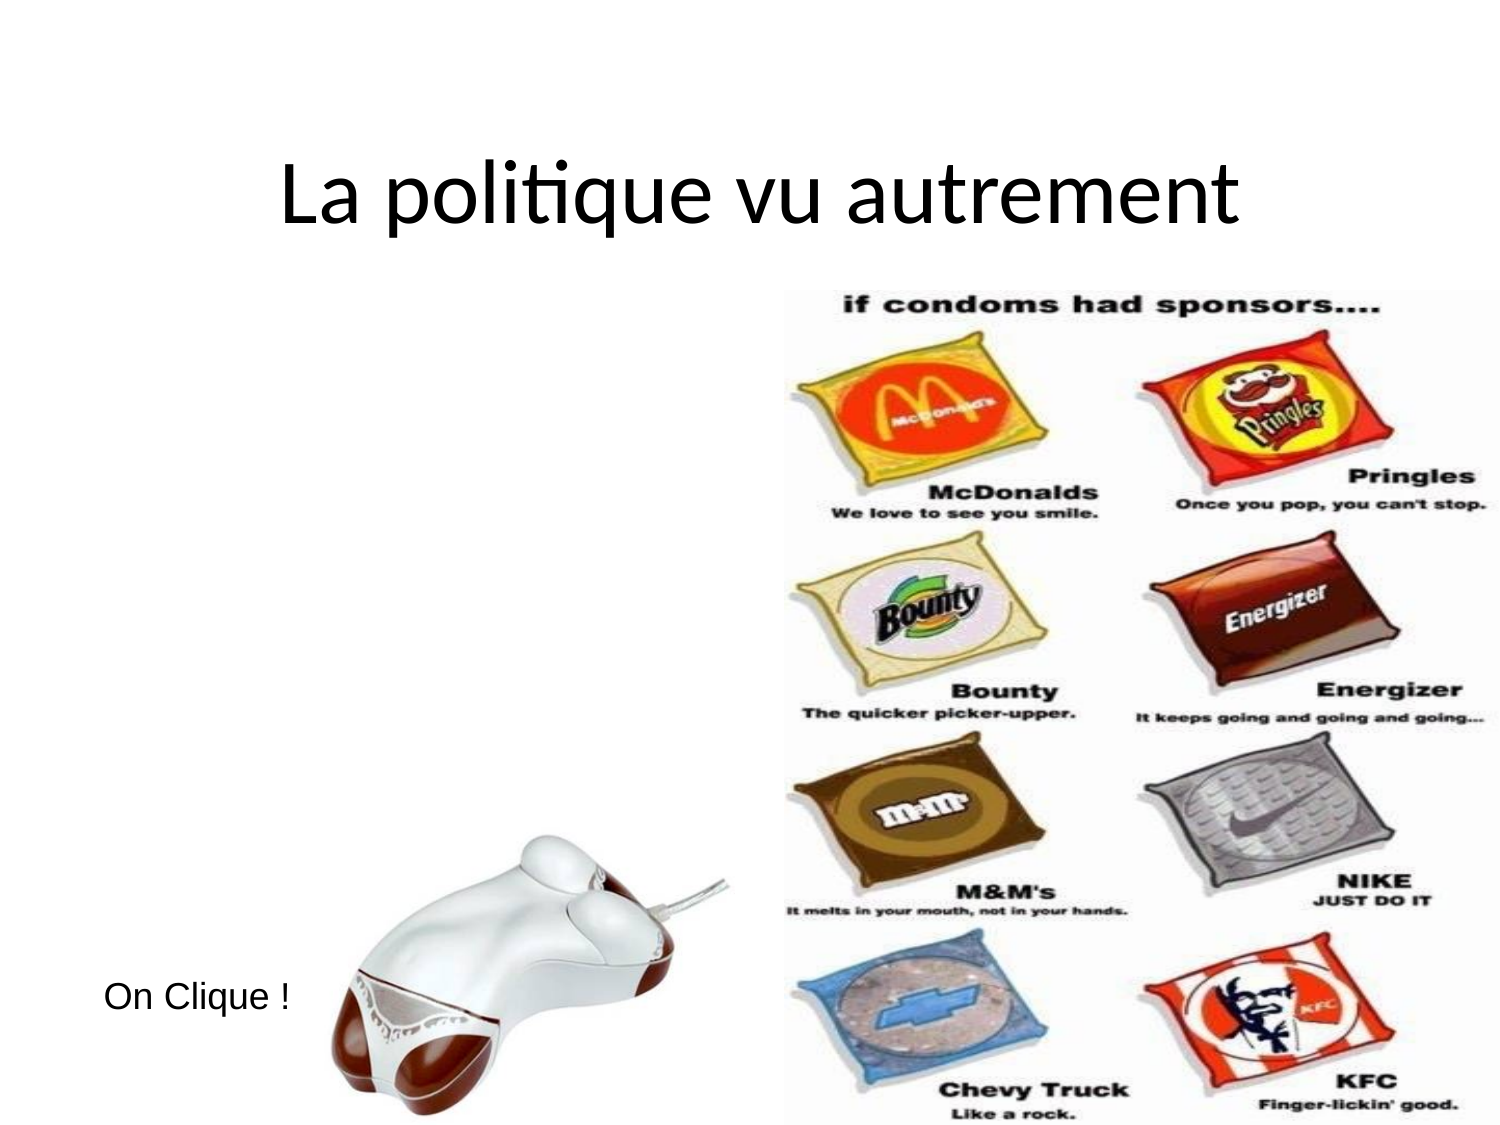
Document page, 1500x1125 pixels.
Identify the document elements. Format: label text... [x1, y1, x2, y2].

title La politique vu autrement [123, 66, 1399, 308]
text_box On Clique ! [88, 964, 307, 1025]
picture [784, 290, 1500, 1125]
picture [324, 827, 735, 1125]
